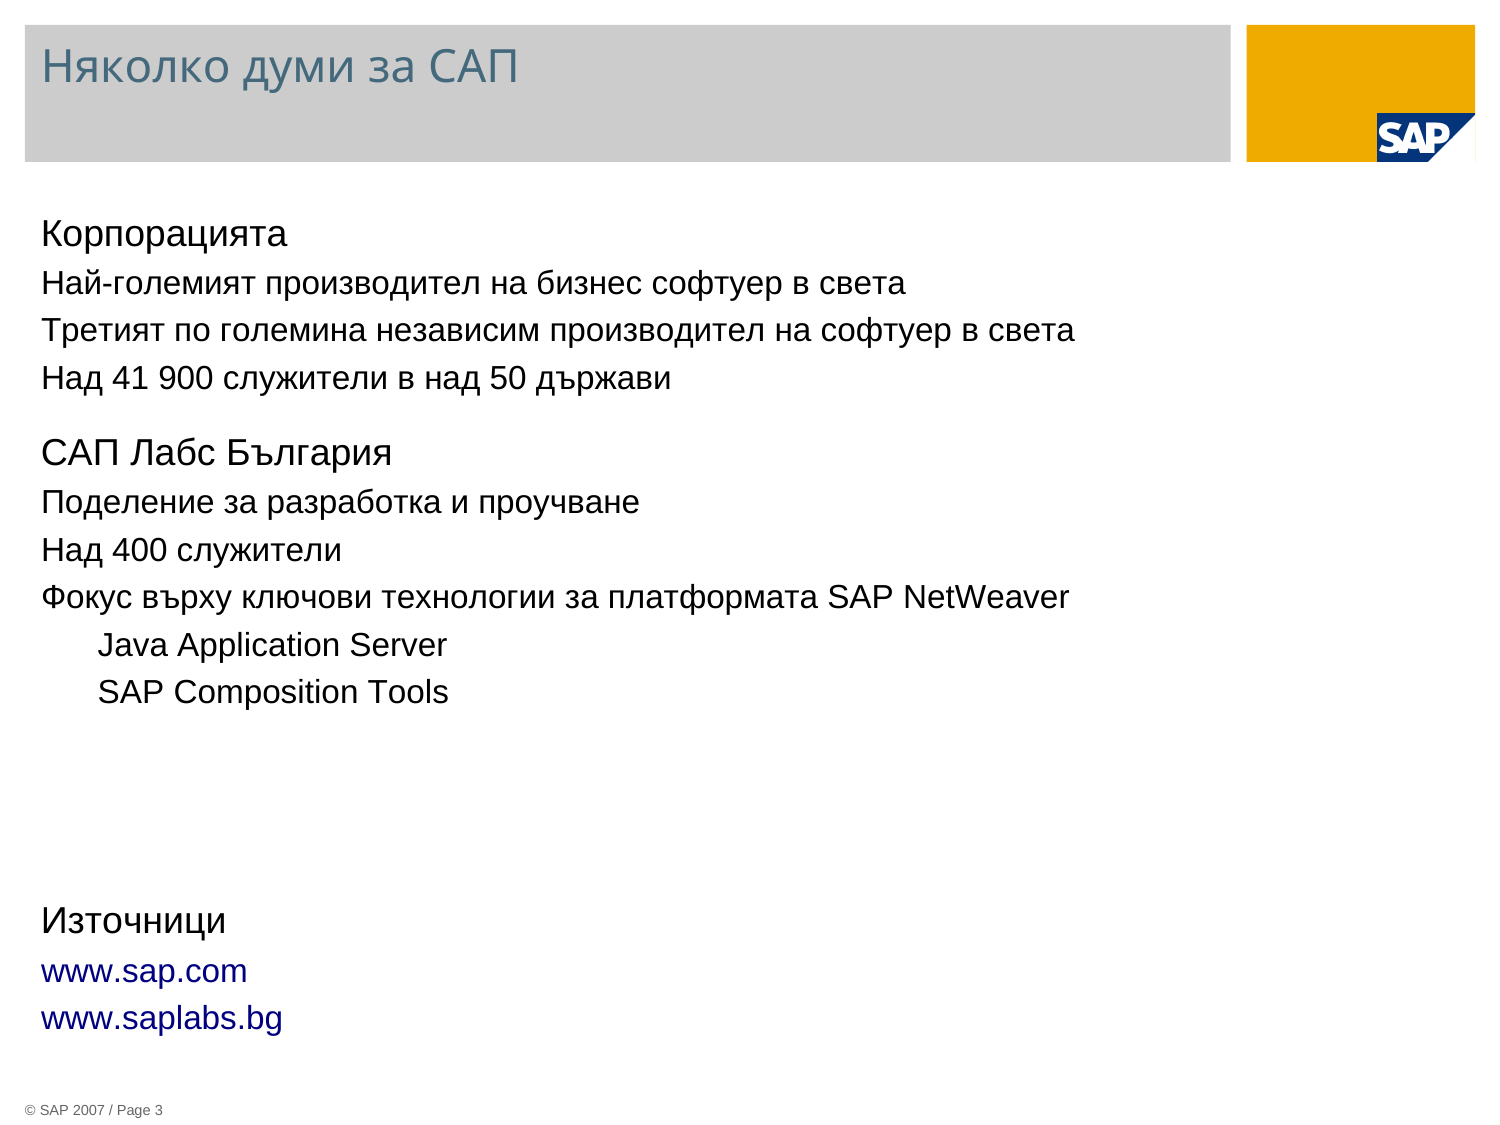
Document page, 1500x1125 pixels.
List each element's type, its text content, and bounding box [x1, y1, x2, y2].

list Корпорацията Най-големият производител на бизнес софтуер в света Третият по големина независим производител на софтуер в света Над 41 900 служители в над 50 държави САП Лабс България Поделение за разработка и проучване Над 400 служители Фокус върху ключови технологии за платформата SAP NetWeaver Java Application Server SAP Composition Tools Източници www.sap.com www.saplabs.bg [40, 211, 1460, 1060]
title Няколко думи за САП [40, 33, 1215, 151]
picture [1377, 113, 1476, 162]
